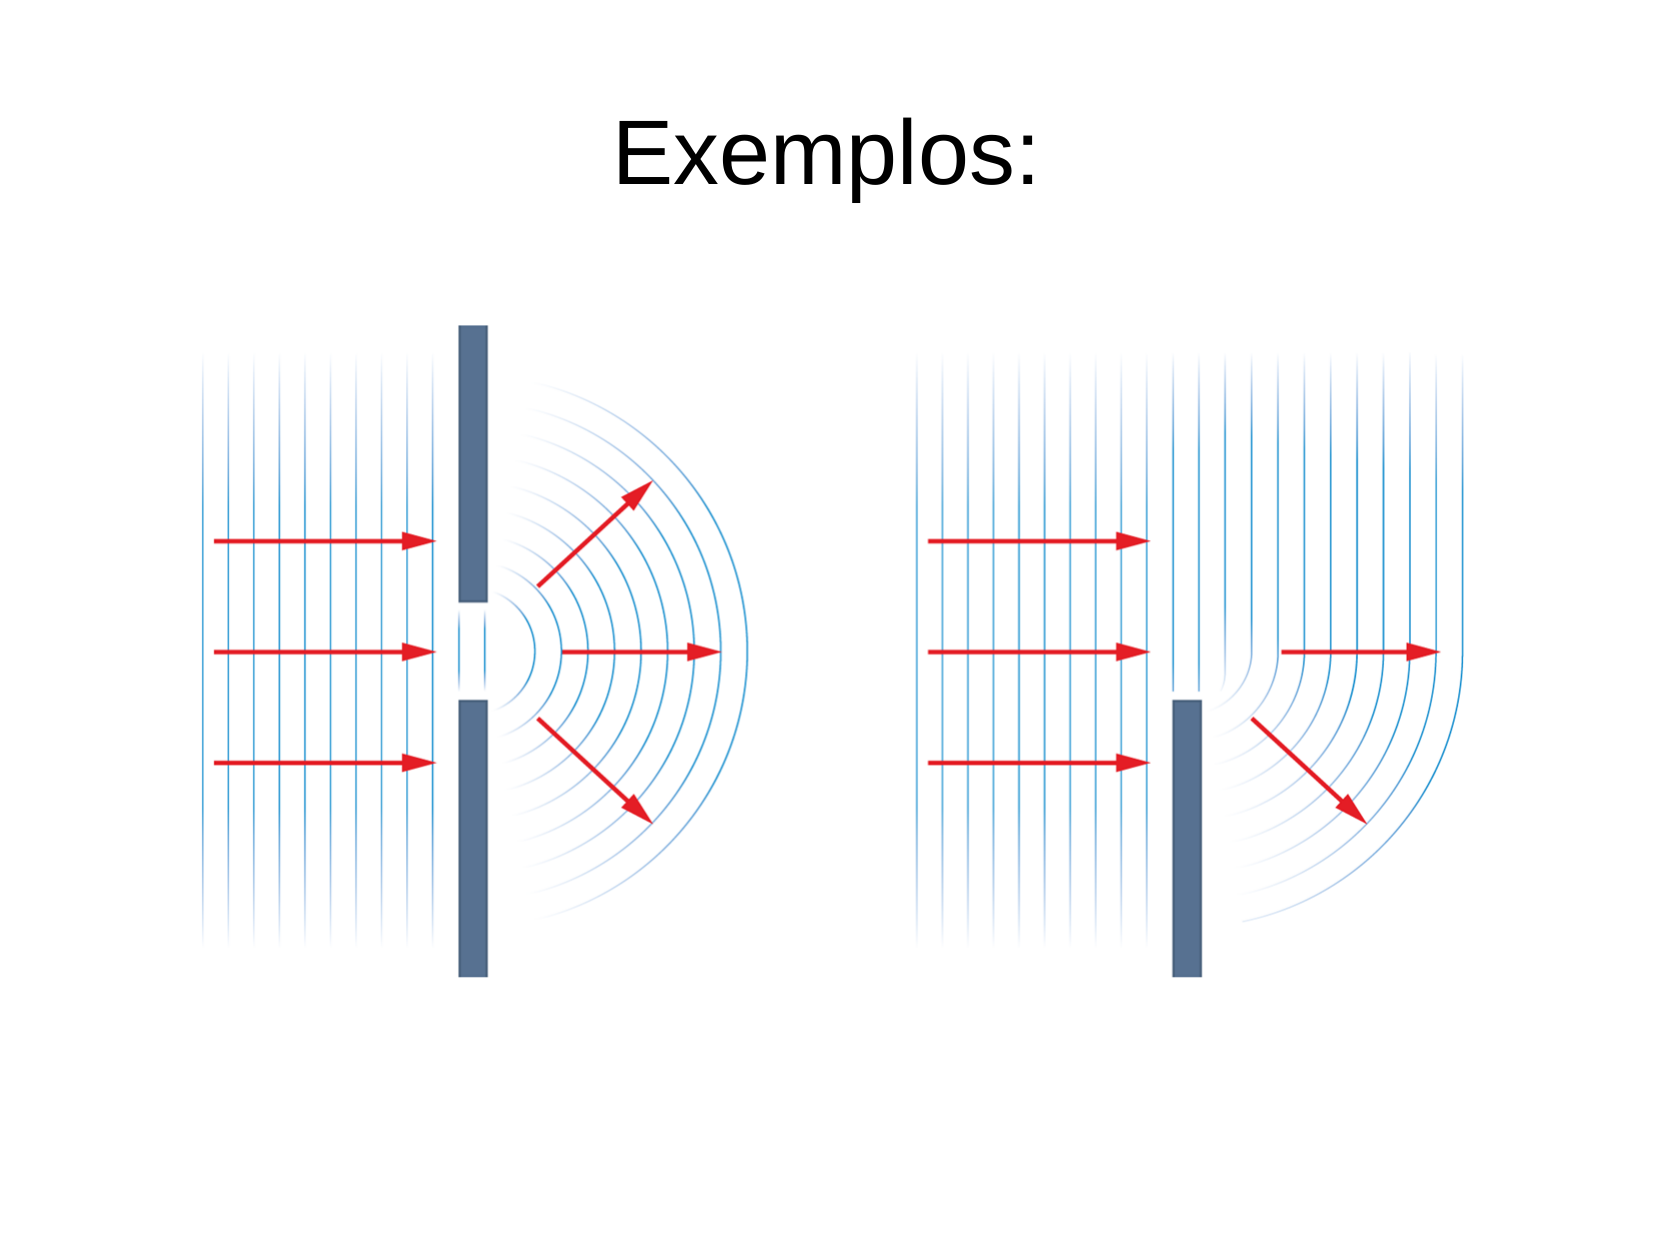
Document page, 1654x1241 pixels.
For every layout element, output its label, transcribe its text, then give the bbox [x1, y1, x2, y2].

picture [201, 322, 1464, 978]
title Exemplos: [82, 49, 1571, 257]
